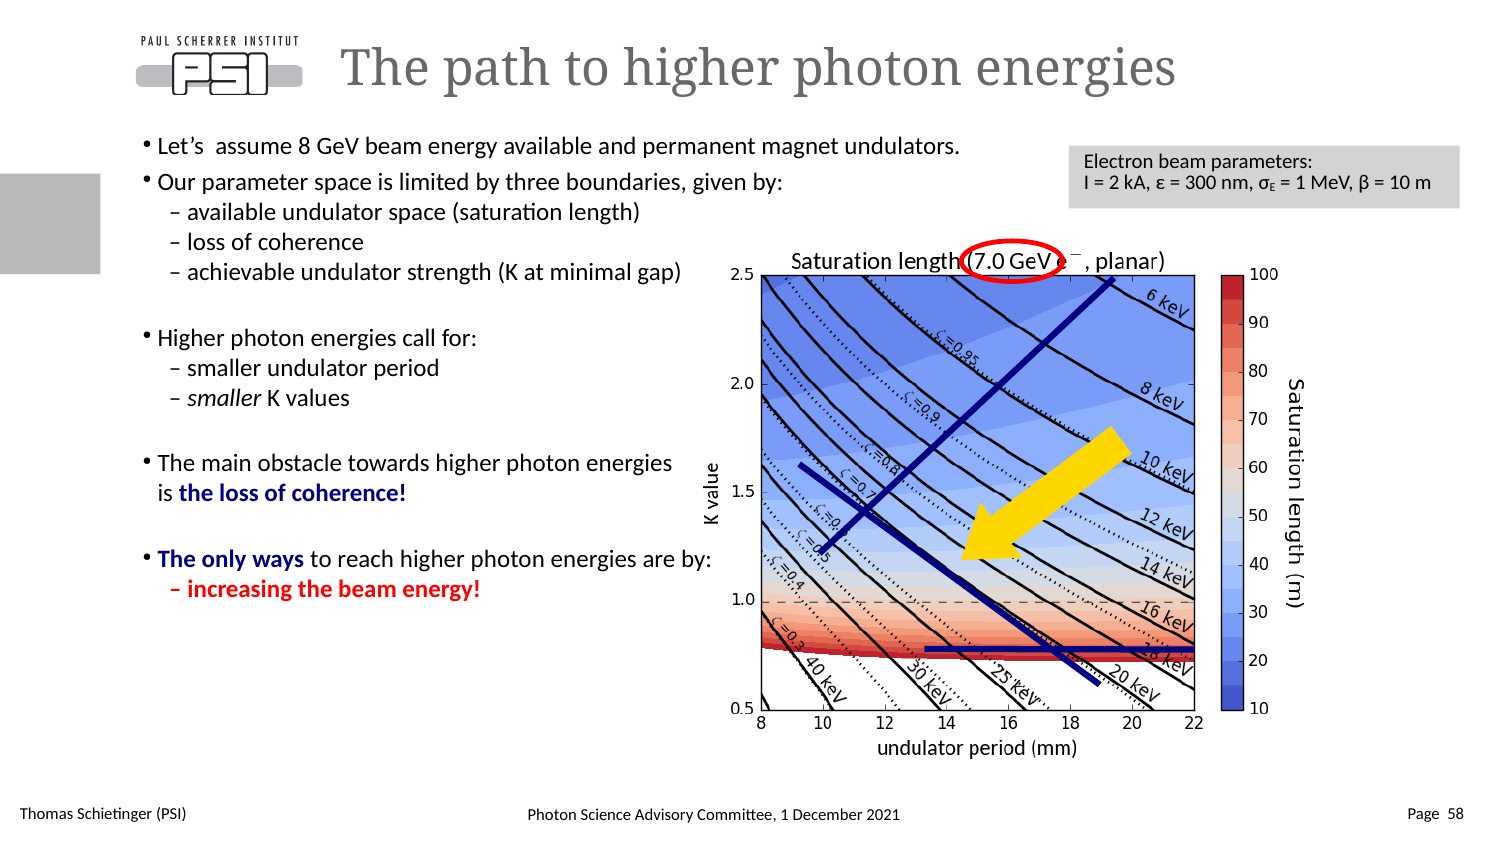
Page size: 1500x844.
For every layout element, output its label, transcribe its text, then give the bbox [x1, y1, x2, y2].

text_box Electron beam parameters: I = 2 kA, ε = 300 nm, σE = 1 MeV, β = 10 m [1068, 145, 1460, 209]
picture [1002, 618, 1040, 646]
picture [652, 217, 1343, 796]
picture [1002, 244, 1060, 279]
title The path to higher photon energies [340, 35, 1442, 98]
list Let’s assume 8 GeV beam energy available and permanent magnet undulators. Our parameter space is limited by three boundaries, given by: – available undulator space (saturation length) – loss of coherence – achievable undulator strength (K at minimal gap) Higher photon energies call for: – smaller undulator period – smaller K values The main obstacle towards higher photon energies is the loss of coherence! The only ways to reach higher photon energies are by: – increasing the beam energy! [135, 129, 1002, 766]
text_box [1002, 425, 1132, 559]
